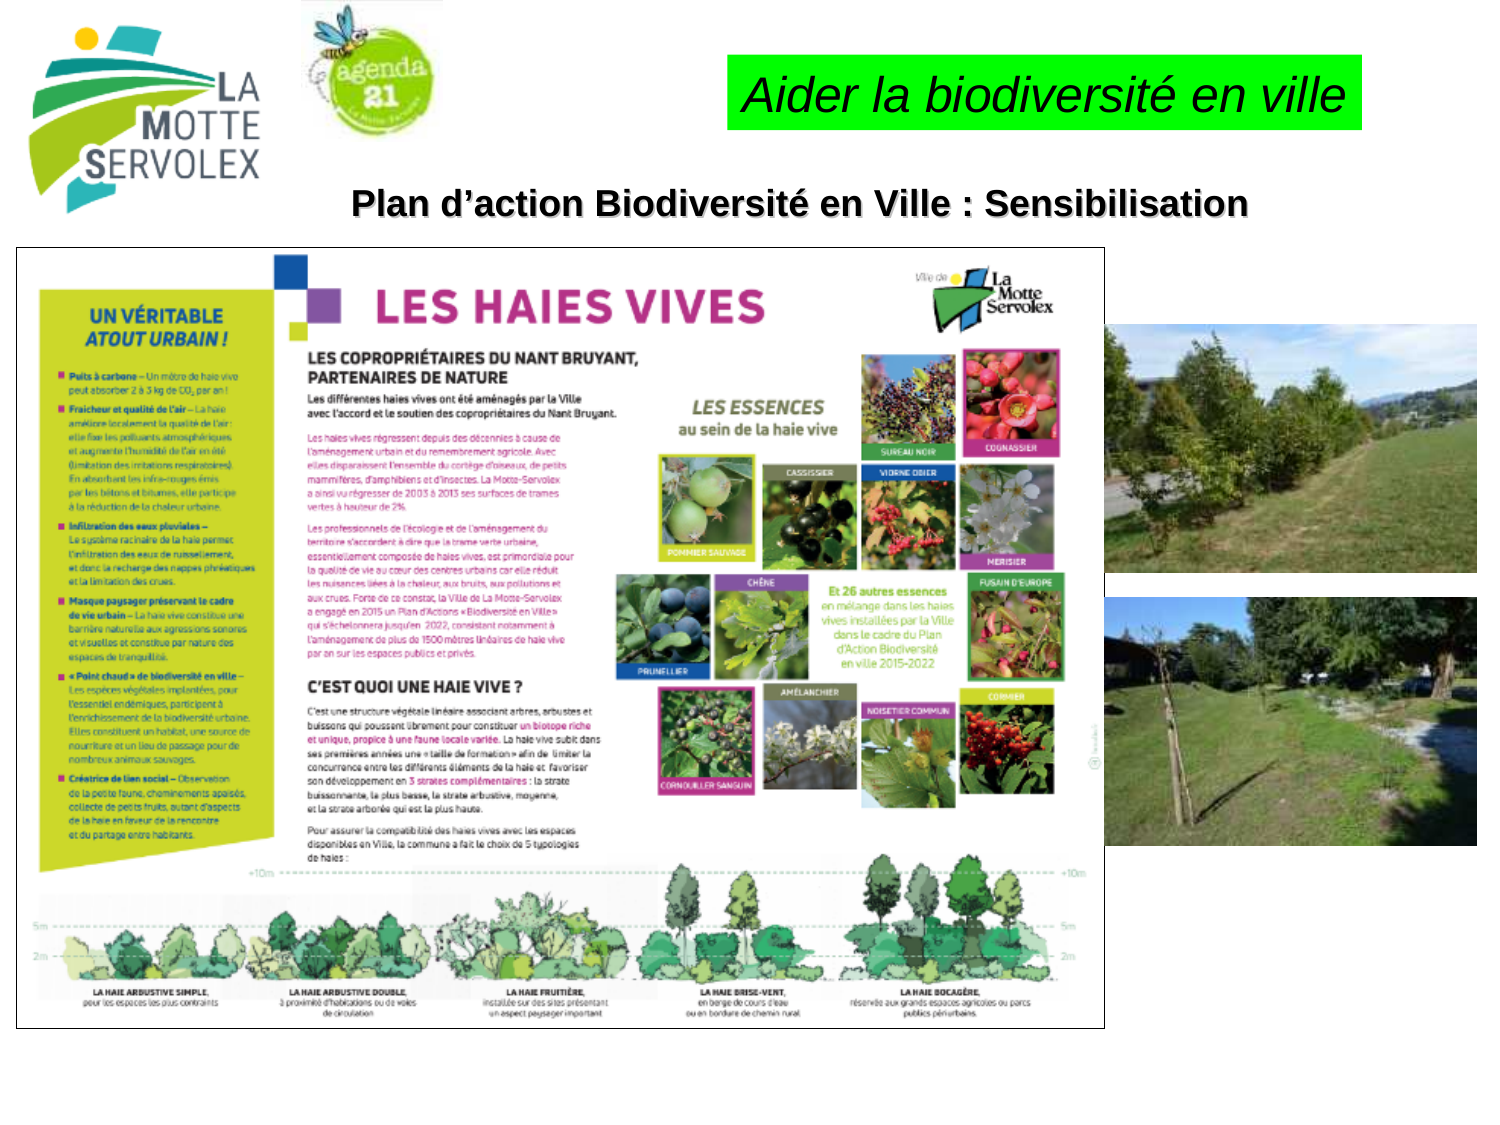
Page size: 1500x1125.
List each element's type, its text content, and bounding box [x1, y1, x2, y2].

picture [301, 0, 443, 142]
text_box Plan d’action Biodiversité en Ville : Sensibilisation [336, 171, 1266, 233]
picture [16, 0, 1500, 1125]
picture [11, 8, 278, 232]
text_box Aider la biodiversité en ville [727, 54, 1362, 131]
